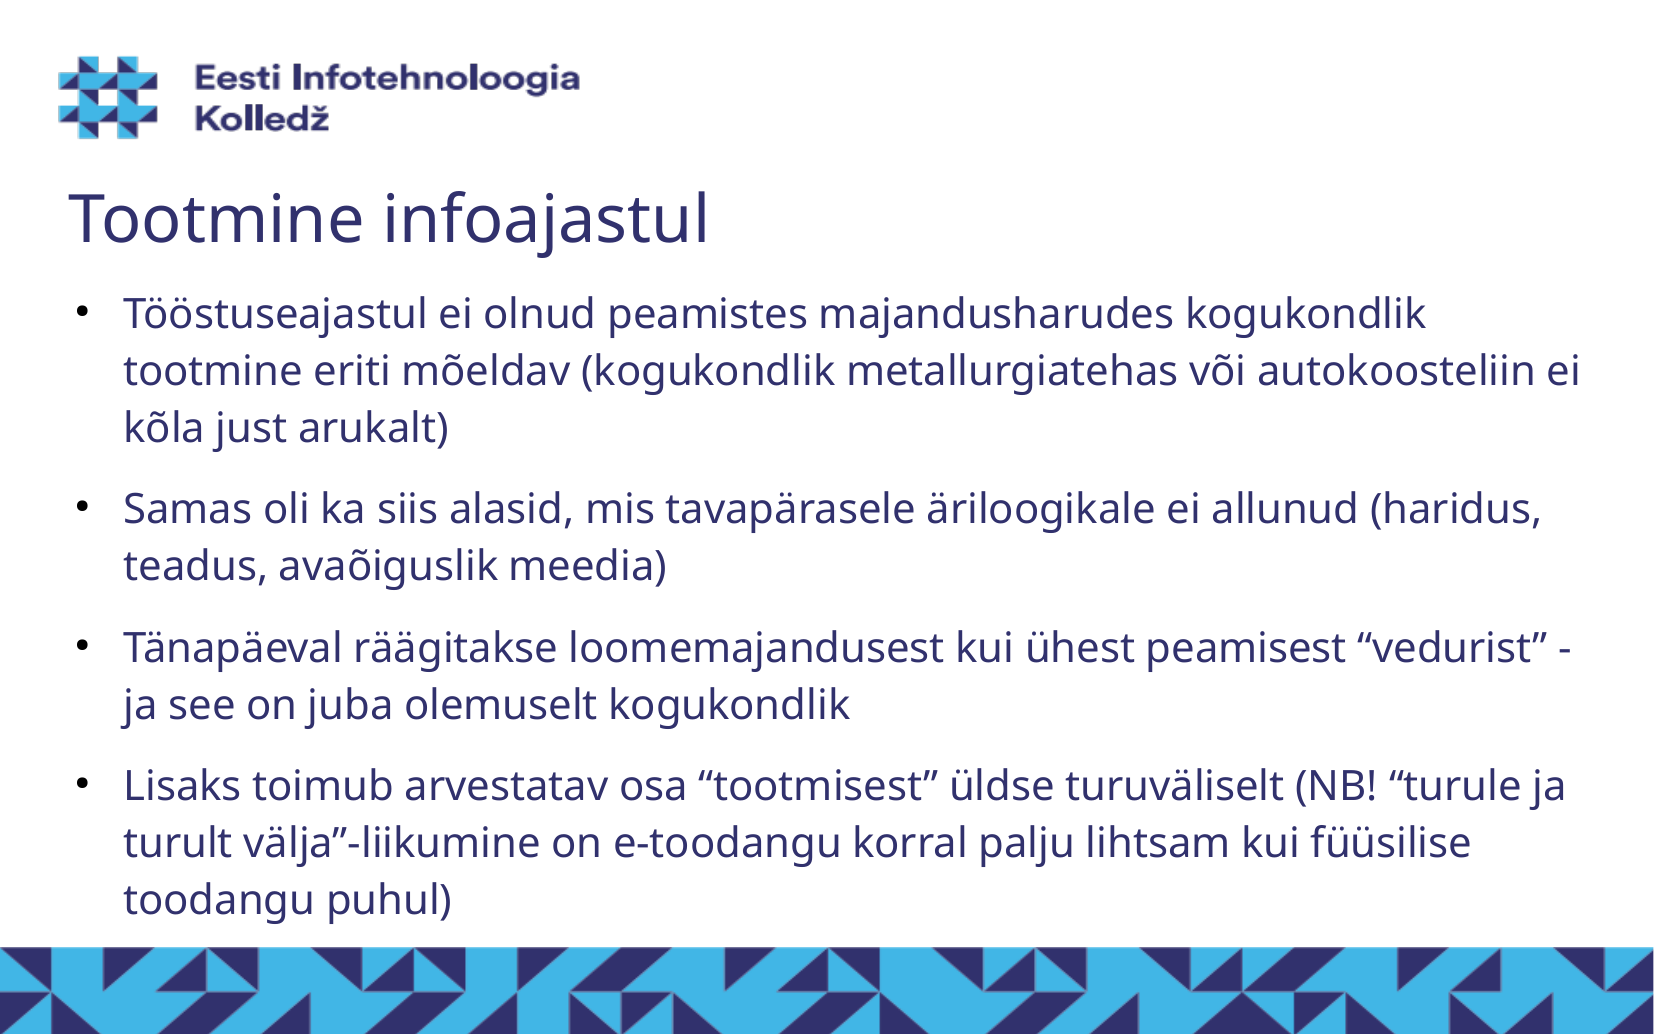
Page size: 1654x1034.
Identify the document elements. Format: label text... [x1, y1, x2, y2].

title Tootmine infoajastul [68, 147, 1536, 283]
list Tööstuseajastul ei olnud peamistes majandusharudes kogukondlik tootmine eriti mõeldav (kogukondlik metallurgiatehas või autokoosteliin ei kõla just arukalt) Samas oli ka siis alasid, mis tavapärasele äriloogikale ei allunud (haridus, teadus, avaõiguslik meedia) Tänapäeval räägitakse loomemajandusest kui ühest peamisest “vedurist” - ja see on juba olemuselt kogukondlik Lisaks toimub arvestatav osa “tootmisest” üldse turuväliselt (NB! “turule ja turult välja”-liikumine on e-toodangu korral palju lihtsam kui füüsilise toodangu puhul) [59, 283, 1595, 936]
